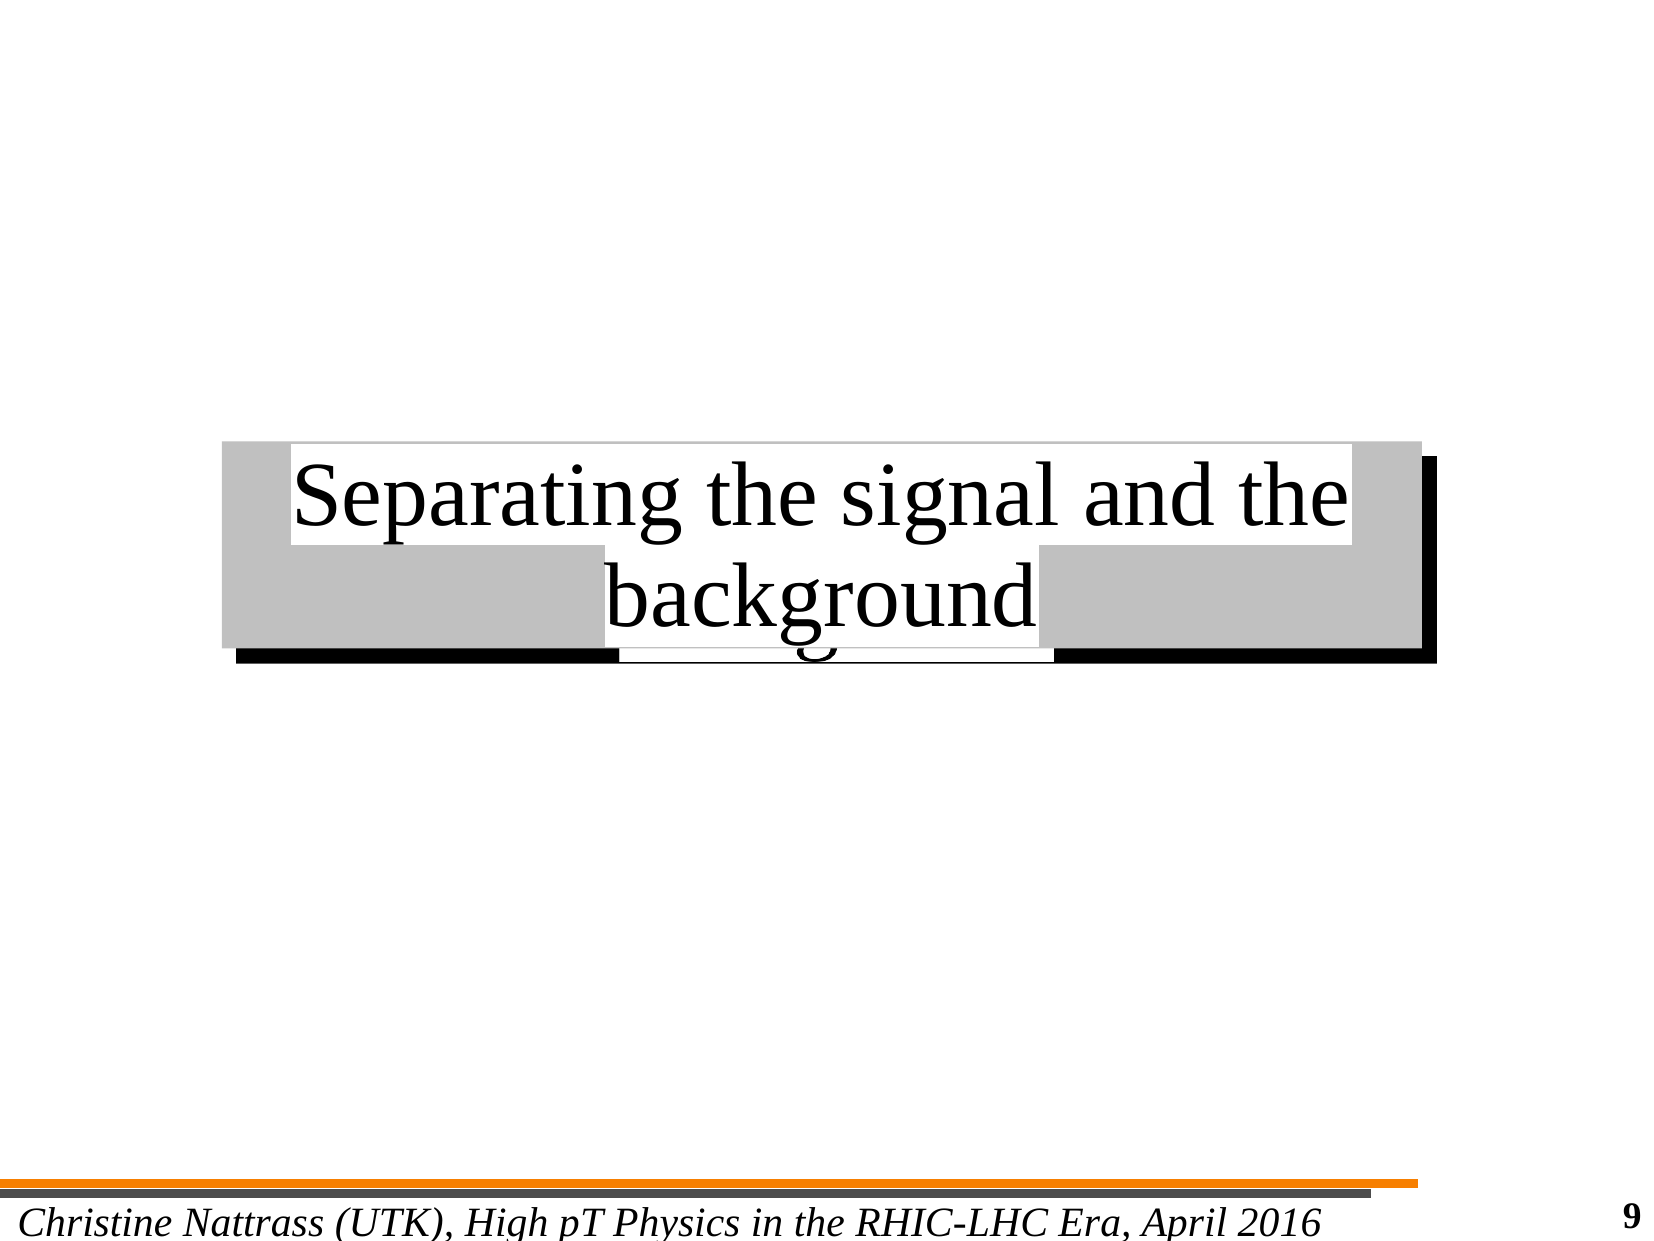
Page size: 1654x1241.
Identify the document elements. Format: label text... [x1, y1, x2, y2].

title Separating the signal and the background [221, 441, 1422, 649]
